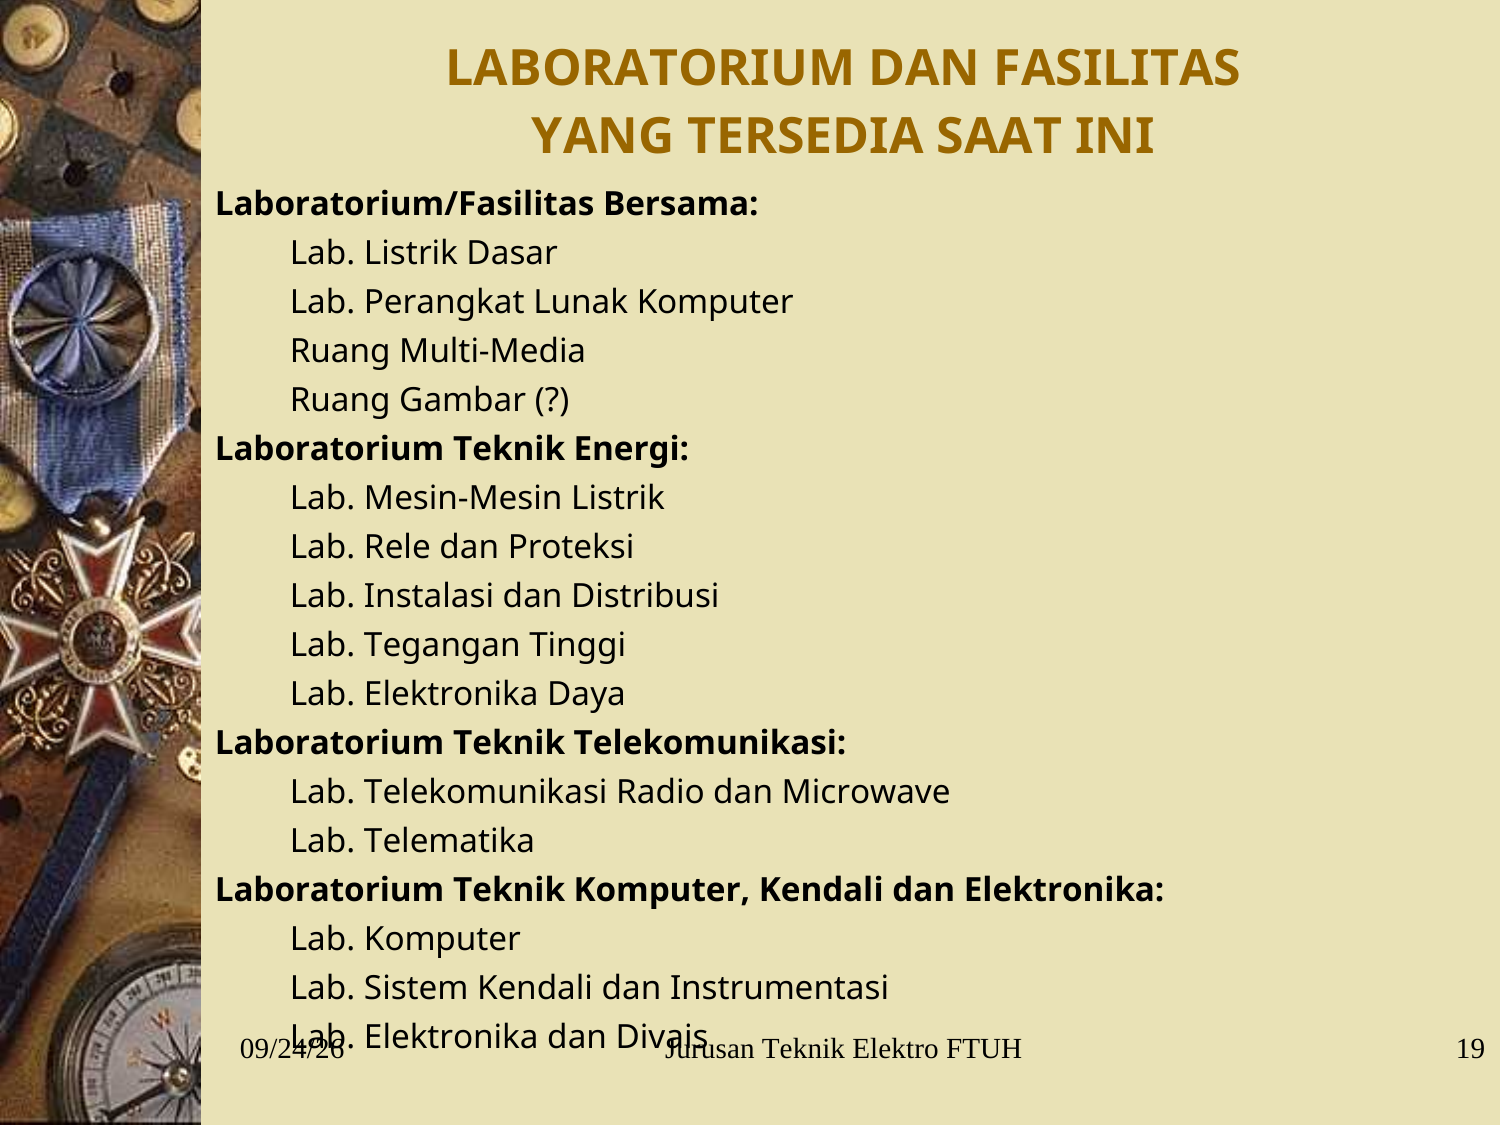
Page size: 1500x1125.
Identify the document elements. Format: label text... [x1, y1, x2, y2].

title LABORATORIUM DAN FASILITAS YANG TERSEDIA SAAT INI [224, 32, 1463, 168]
picture [0, 0, 201, 1125]
list Laboratorium/Fasilitas Bersama: Lab. Listrik Dasar Lab. Perangkat Lunak Komputer Ruang Multi-Media Ruang Gambar (?) Laboratorium Teknik Energi: Lab. Mesin-Mesin Listrik Lab. Rele dan Proteksi Lab. Instalasi dan Distribusi Lab. Tegangan Tinggi Lab. Elektronika Daya Laboratorium Teknik Telekomunikasi: Lab. Telekomunikasi Radio dan Microwave Lab. Telematika Laboratorium Teknik Komputer, Kendali dan Elektronika: Lab. Komputer Lab. Sistem Kendali dan Instrumentasi Lab. Elektronika dan Divais [200, 174, 1450, 1023]
